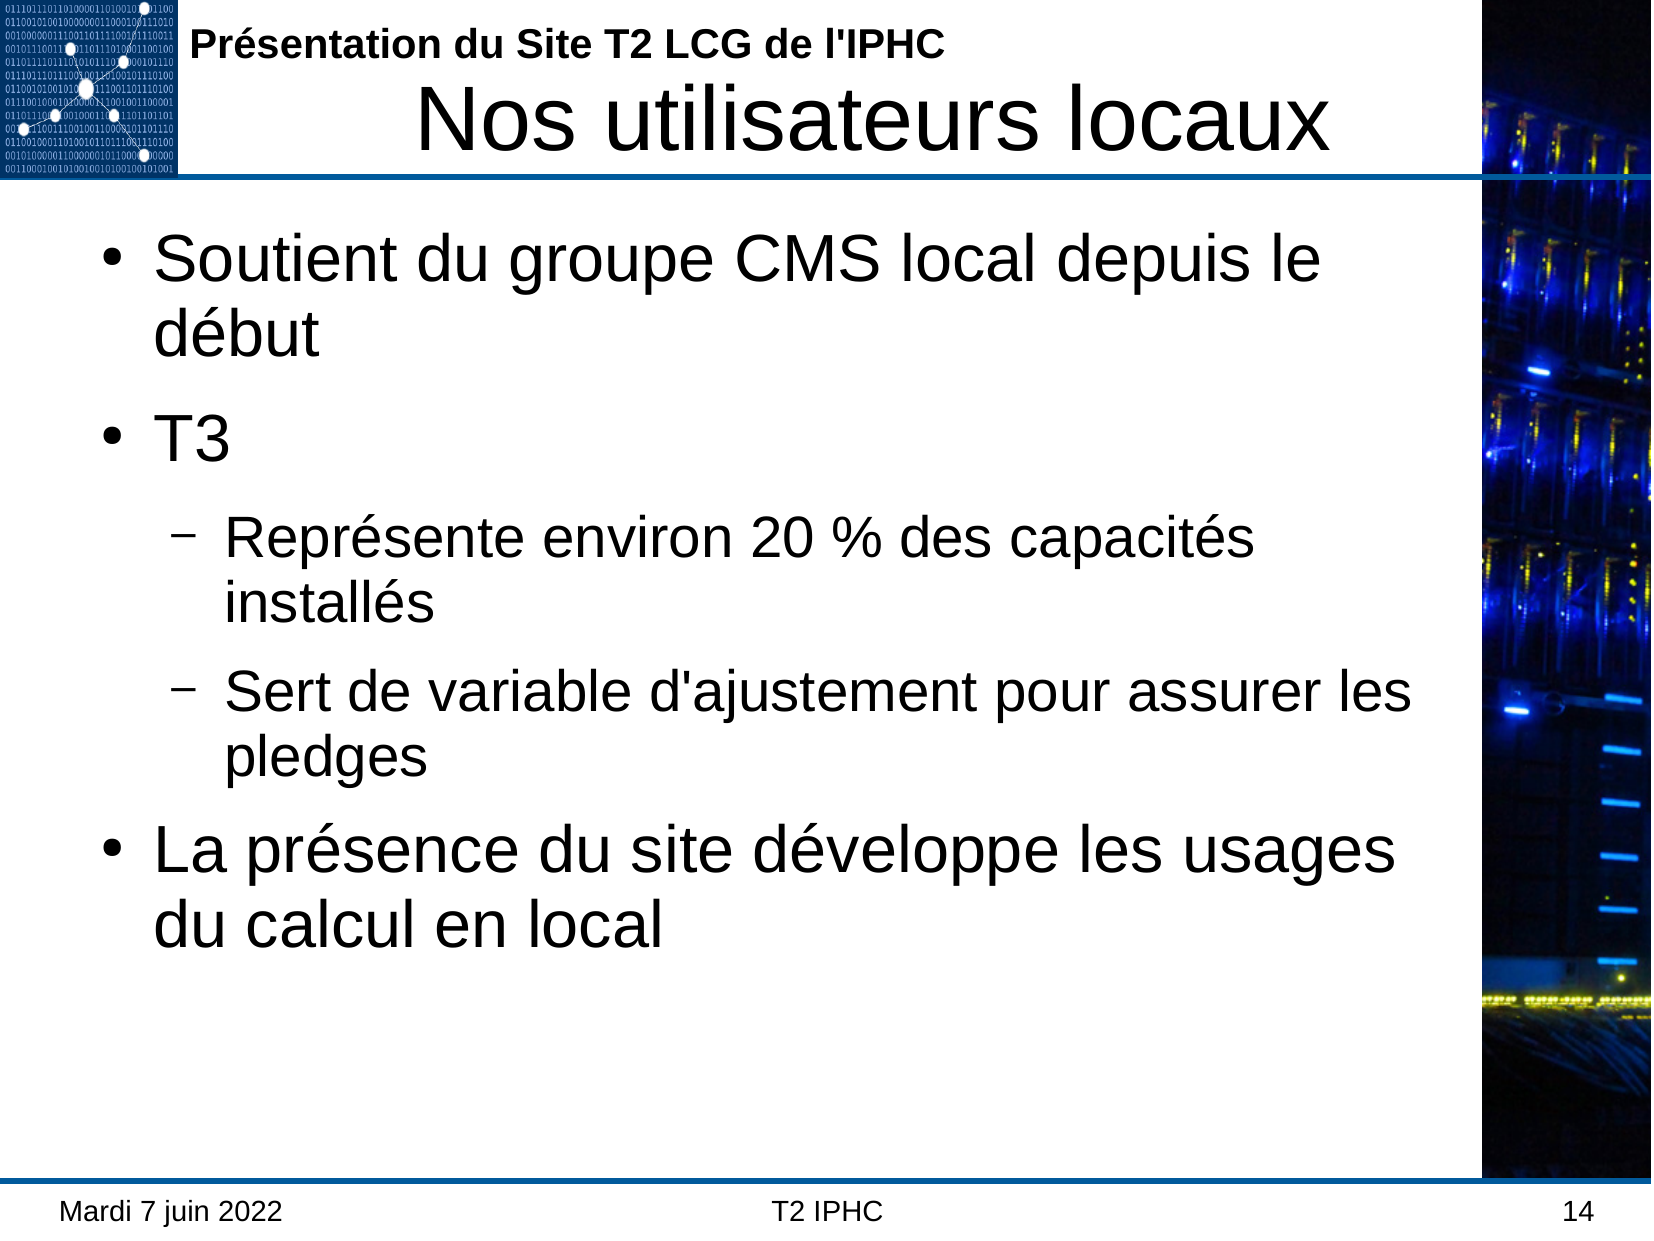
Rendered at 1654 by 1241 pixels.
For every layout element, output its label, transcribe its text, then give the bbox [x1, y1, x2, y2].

picture [0, 0, 178, 178]
title Nos utilisateurs locaux [177, 67, 1571, 171]
picture [1482, 0, 1651, 174]
list Soutient du groupe CMS local depuis le début T3 Représente environ 20 % des capacités installés Sert de variable d'ajustement pour assurer les pledges La présence du site développe les usages du calcul en local [82, 221, 1462, 1152]
picture [1482, 180, 1651, 1178]
